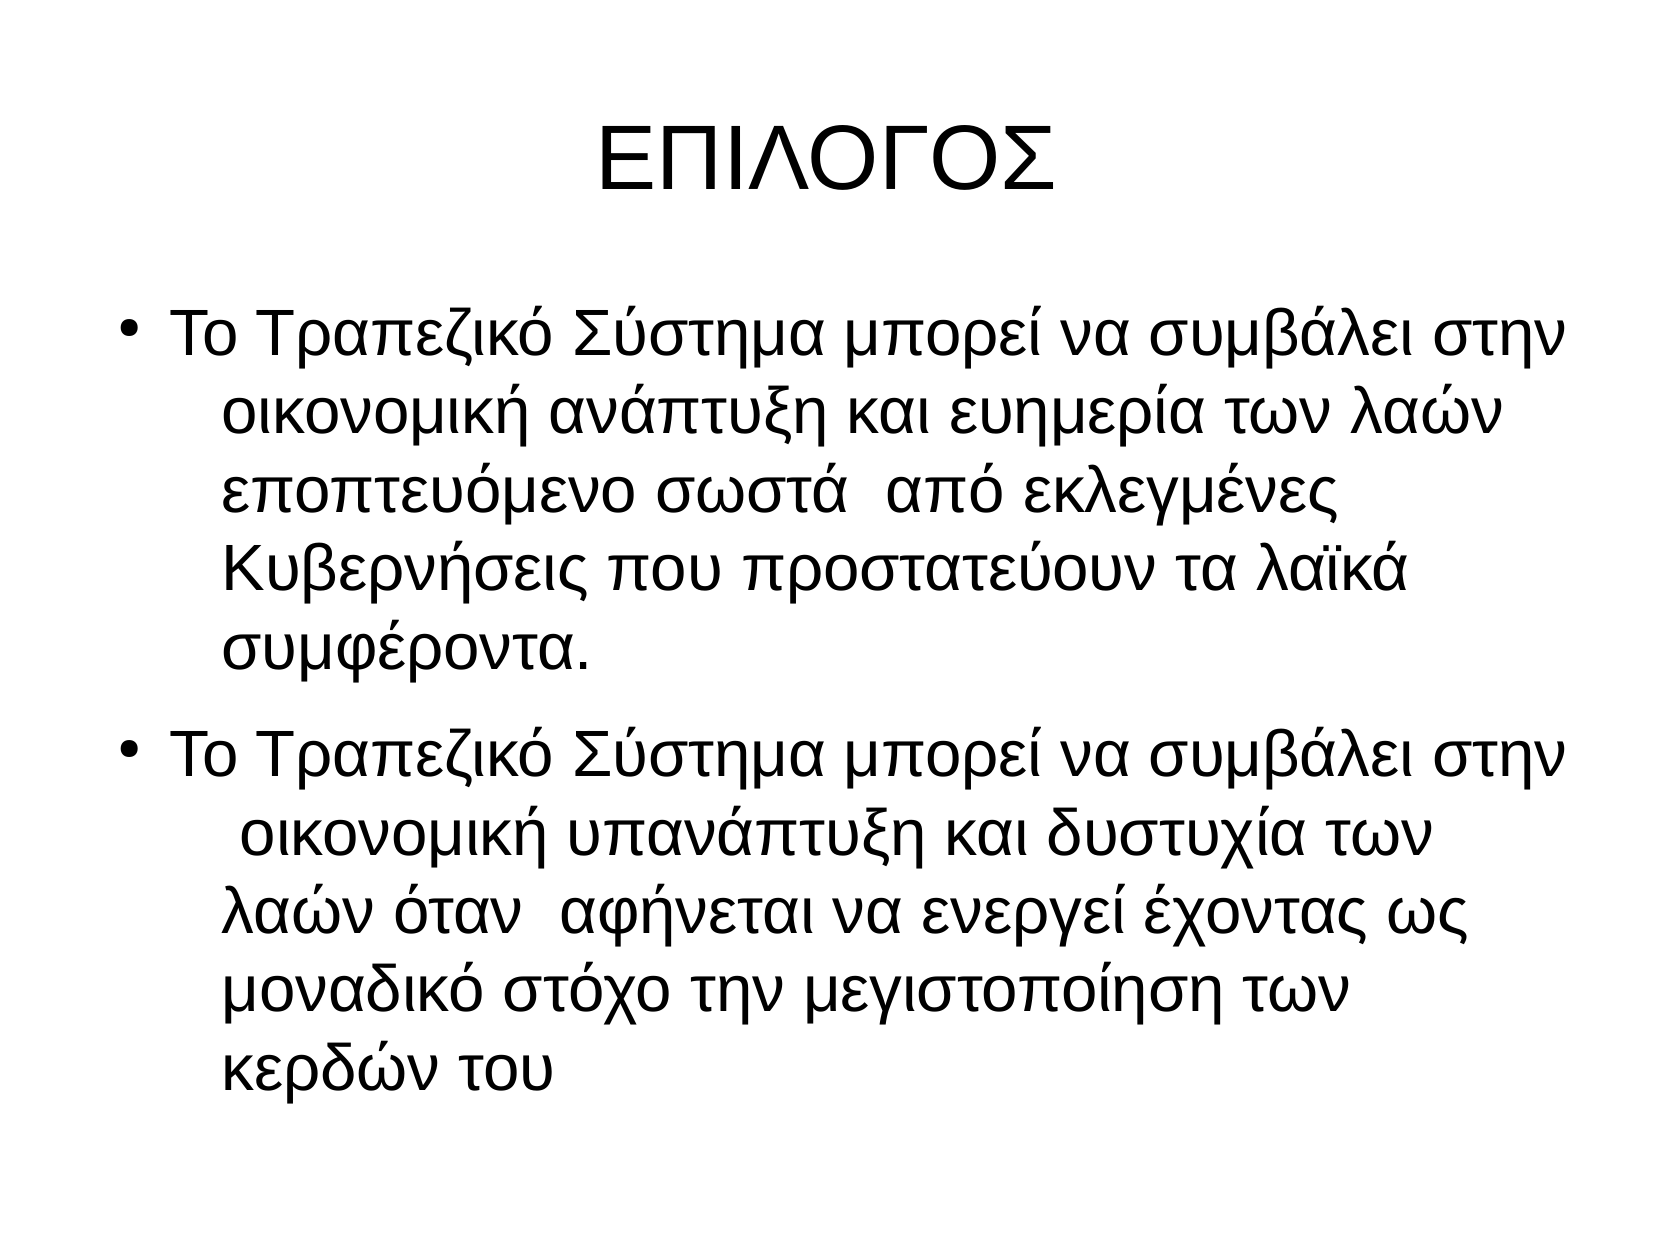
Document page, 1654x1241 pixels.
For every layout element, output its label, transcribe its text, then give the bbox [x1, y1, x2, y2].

list Το Τραπεζικό Σύστημα μπορεί να συμβάλει στην οικονομική ανάπτυξη και ευημερία των λαών εποπτευόμενο σωστά από εκλεγμένες Κυβερνήσεις που προστατεύουν τα λαϊκά συμφέροντα. Το Τραπεζικό Σύστημα μπορεί να συμβάλει στην οικονομική υπανάπτυξη και δυστυχία των λαών όταν αφήνεται να ενεργεί έχοντας ως μοναδικό στόχο την μεγιστοποίηση των κερδών του [82, 290, 1571, 1109]
title ΕΠΙΛΟΓΟΣ [82, 49, 1571, 257]
